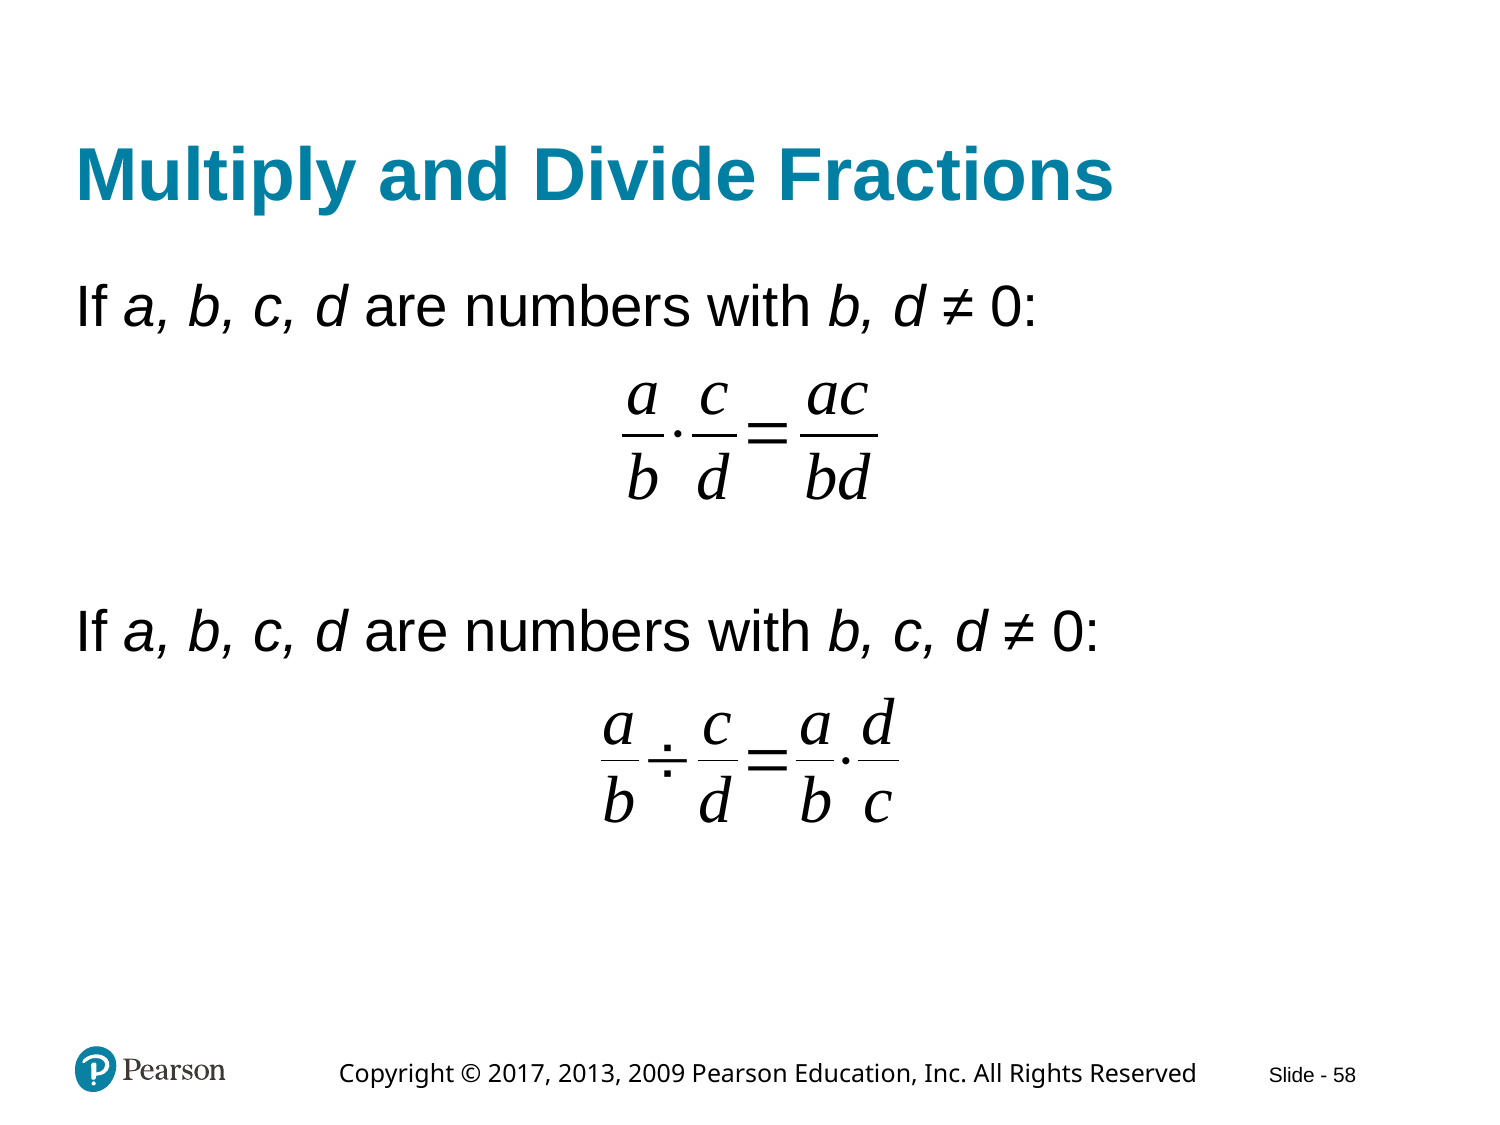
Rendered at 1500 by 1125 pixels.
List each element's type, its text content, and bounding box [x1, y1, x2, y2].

chart [599, 685, 902, 837]
chart [618, 355, 882, 514]
list If a, b, c, d are numbers with b, d ≠ 0: [75, 268, 1425, 344]
list If a, b, c, d are numbers with b, c, d ≠ 0: [75, 593, 1426, 669]
title Multiply and Divide Fractions [75, 35, 1425, 216]
